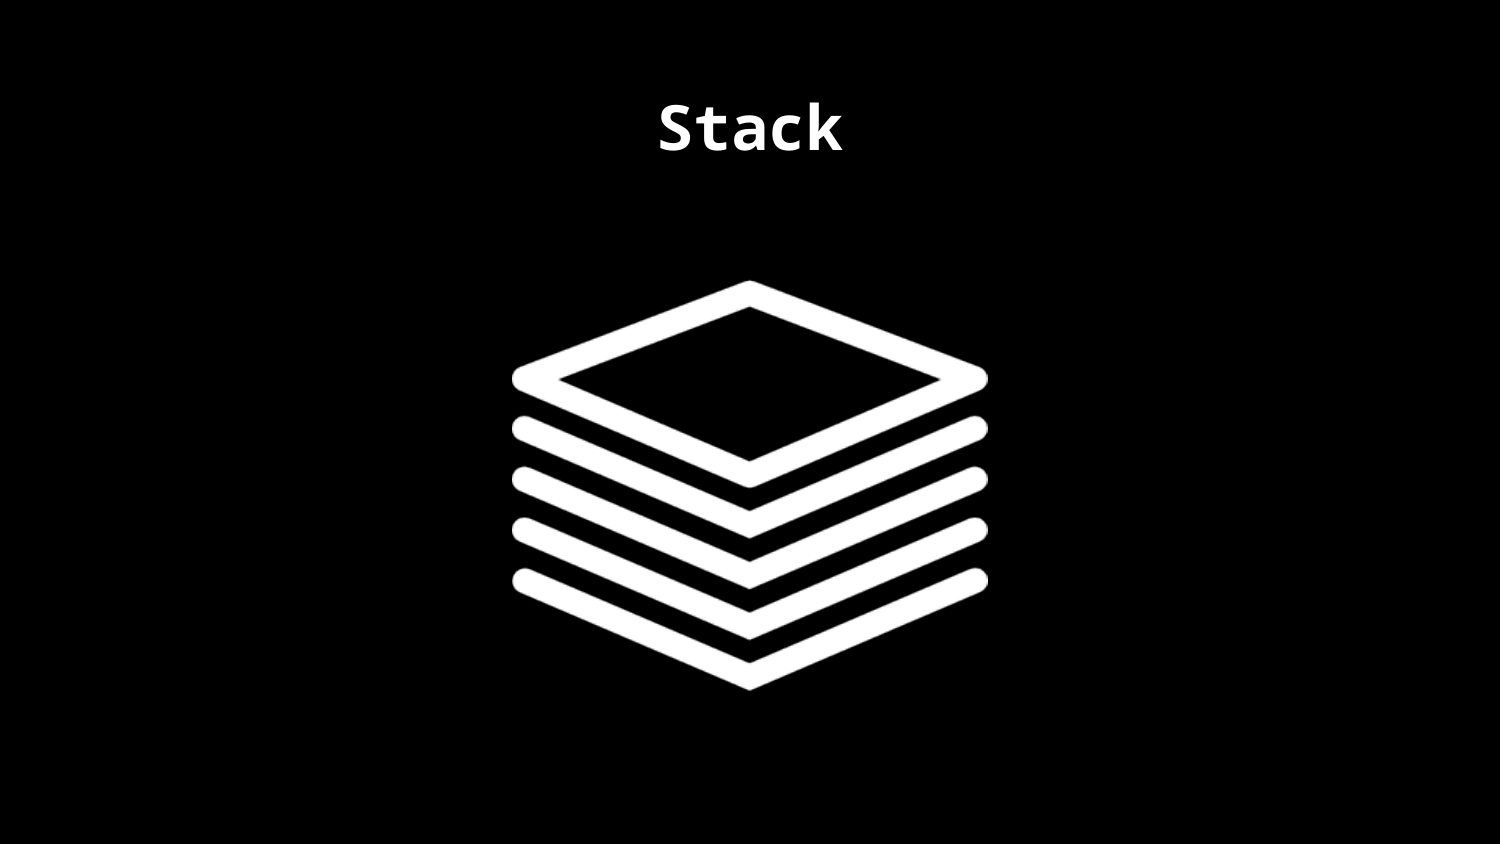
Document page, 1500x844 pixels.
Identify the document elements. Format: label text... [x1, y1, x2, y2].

picture [512, 220, 988, 696]
title Stack [51, 72, 1449, 167]
